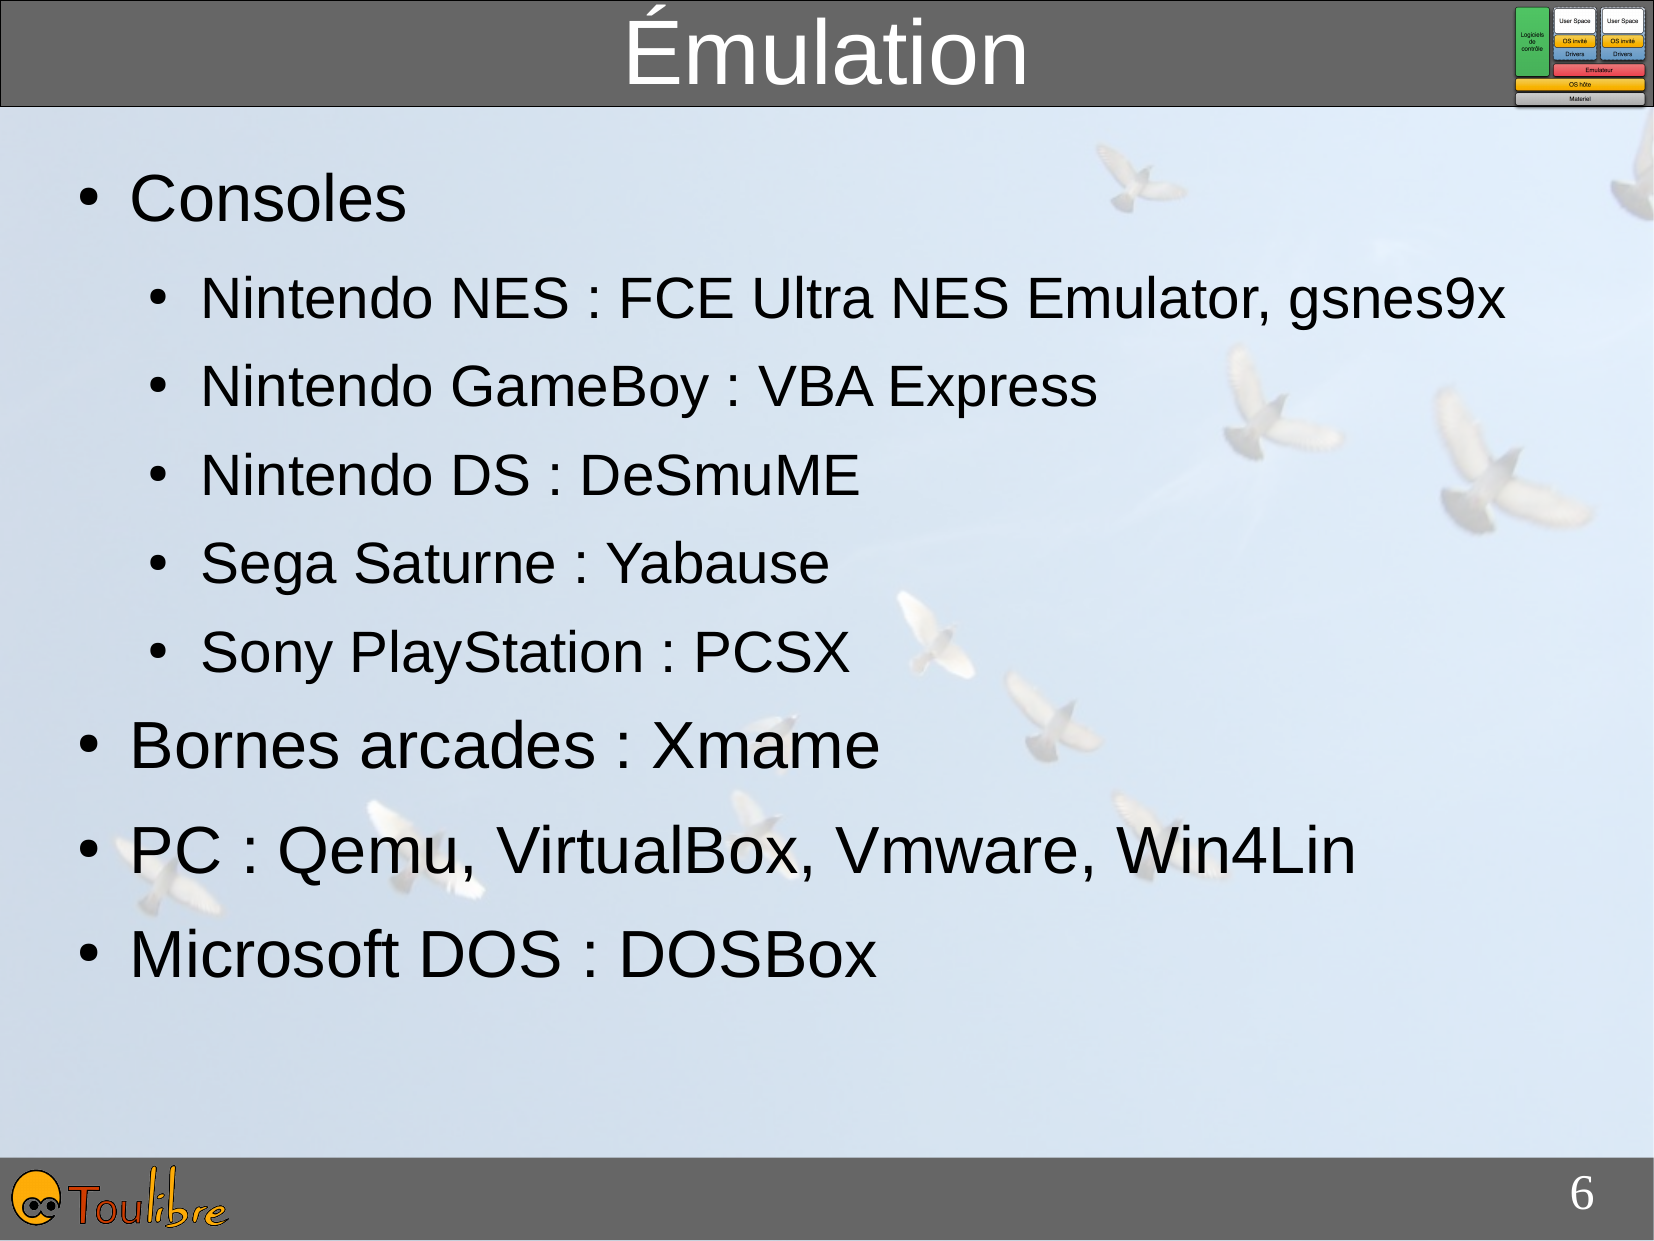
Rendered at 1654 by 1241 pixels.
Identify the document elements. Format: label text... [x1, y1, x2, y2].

title Émulation [0, 0, 1505, 107]
picture [1505, 0, 1654, 117]
list Consoles Nintendo NES : FCE Ultra NES Emulator, gsnes9x Nintendo GameBoy : VBA Express Nintendo DS : DeSmuME Sega Saturne : Yabause Sony PlayStation : PCSX Bornes arcades : Xmame PC : Qemu, VirtualBox, Vmware, Win4Lin Microsoft DOS : DOSBox [59, 161, 1595, 1093]
picture [11, 1165, 229, 1228]
